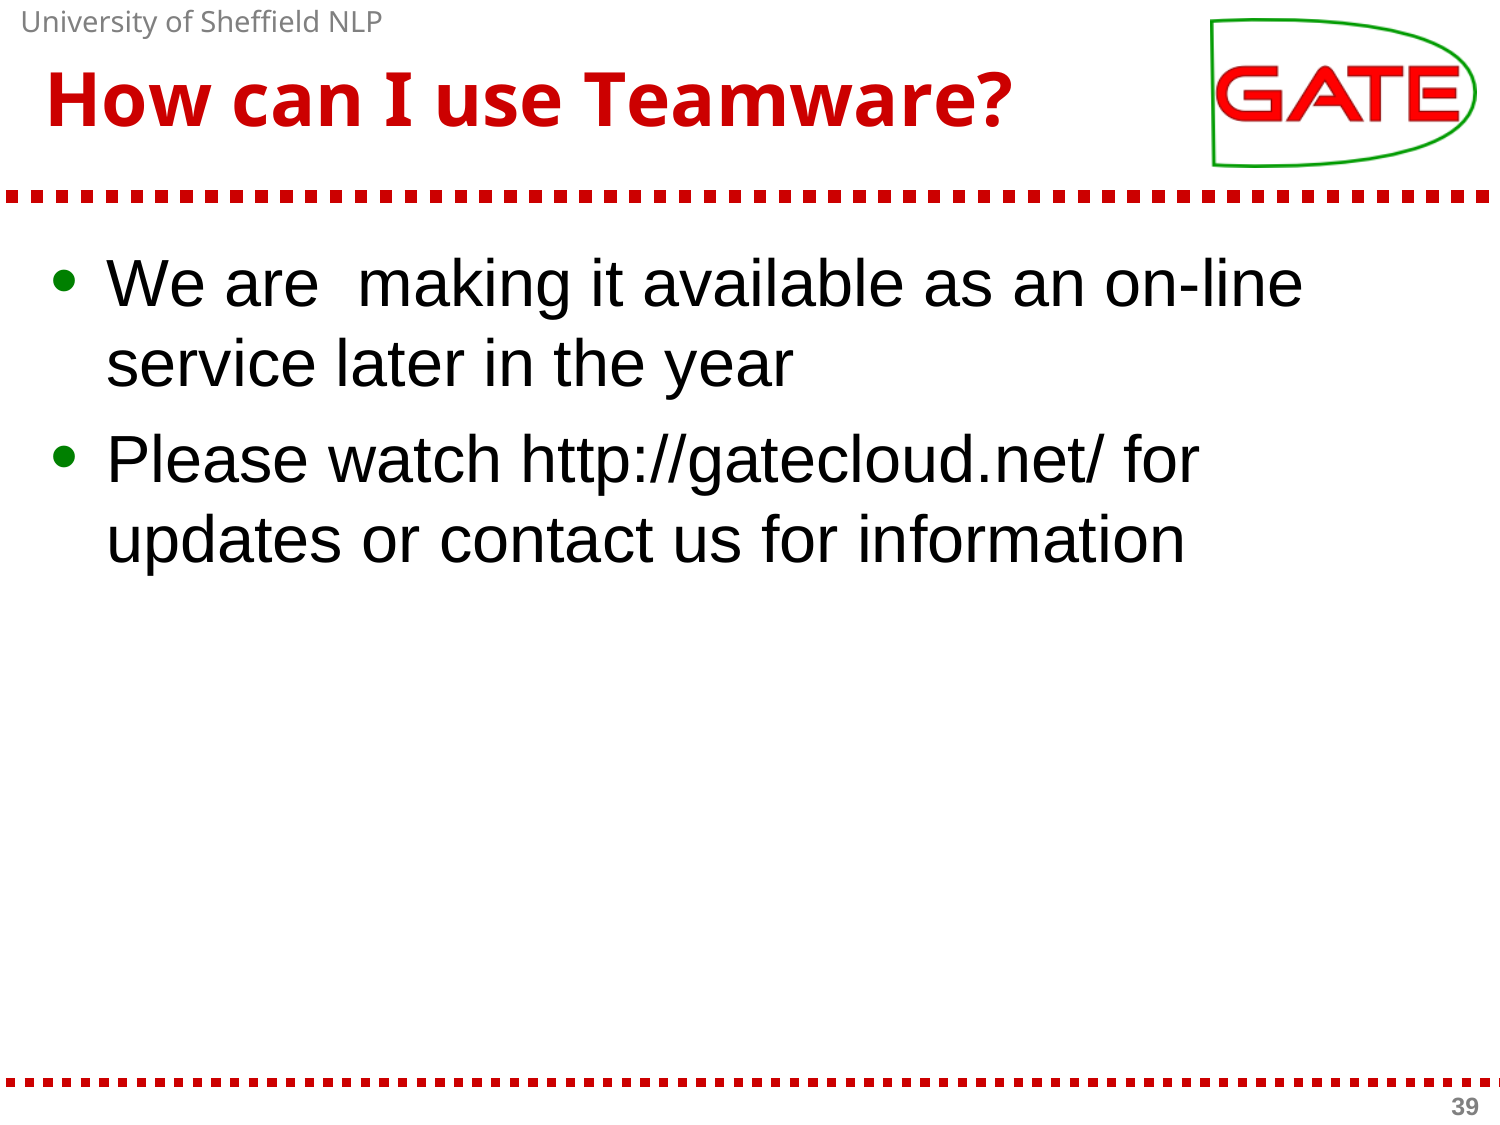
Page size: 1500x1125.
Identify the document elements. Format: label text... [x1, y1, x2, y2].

picture [1210, 18, 1477, 168]
title How can I use Teamware? [29, 42, 1188, 149]
text_box <number> [1144, 1082, 1495, 1125]
list We are making it available as an on-line service later in the year Please watch http://gatecloud.net/ for updates or contact us for information [35, 231, 1465, 1059]
